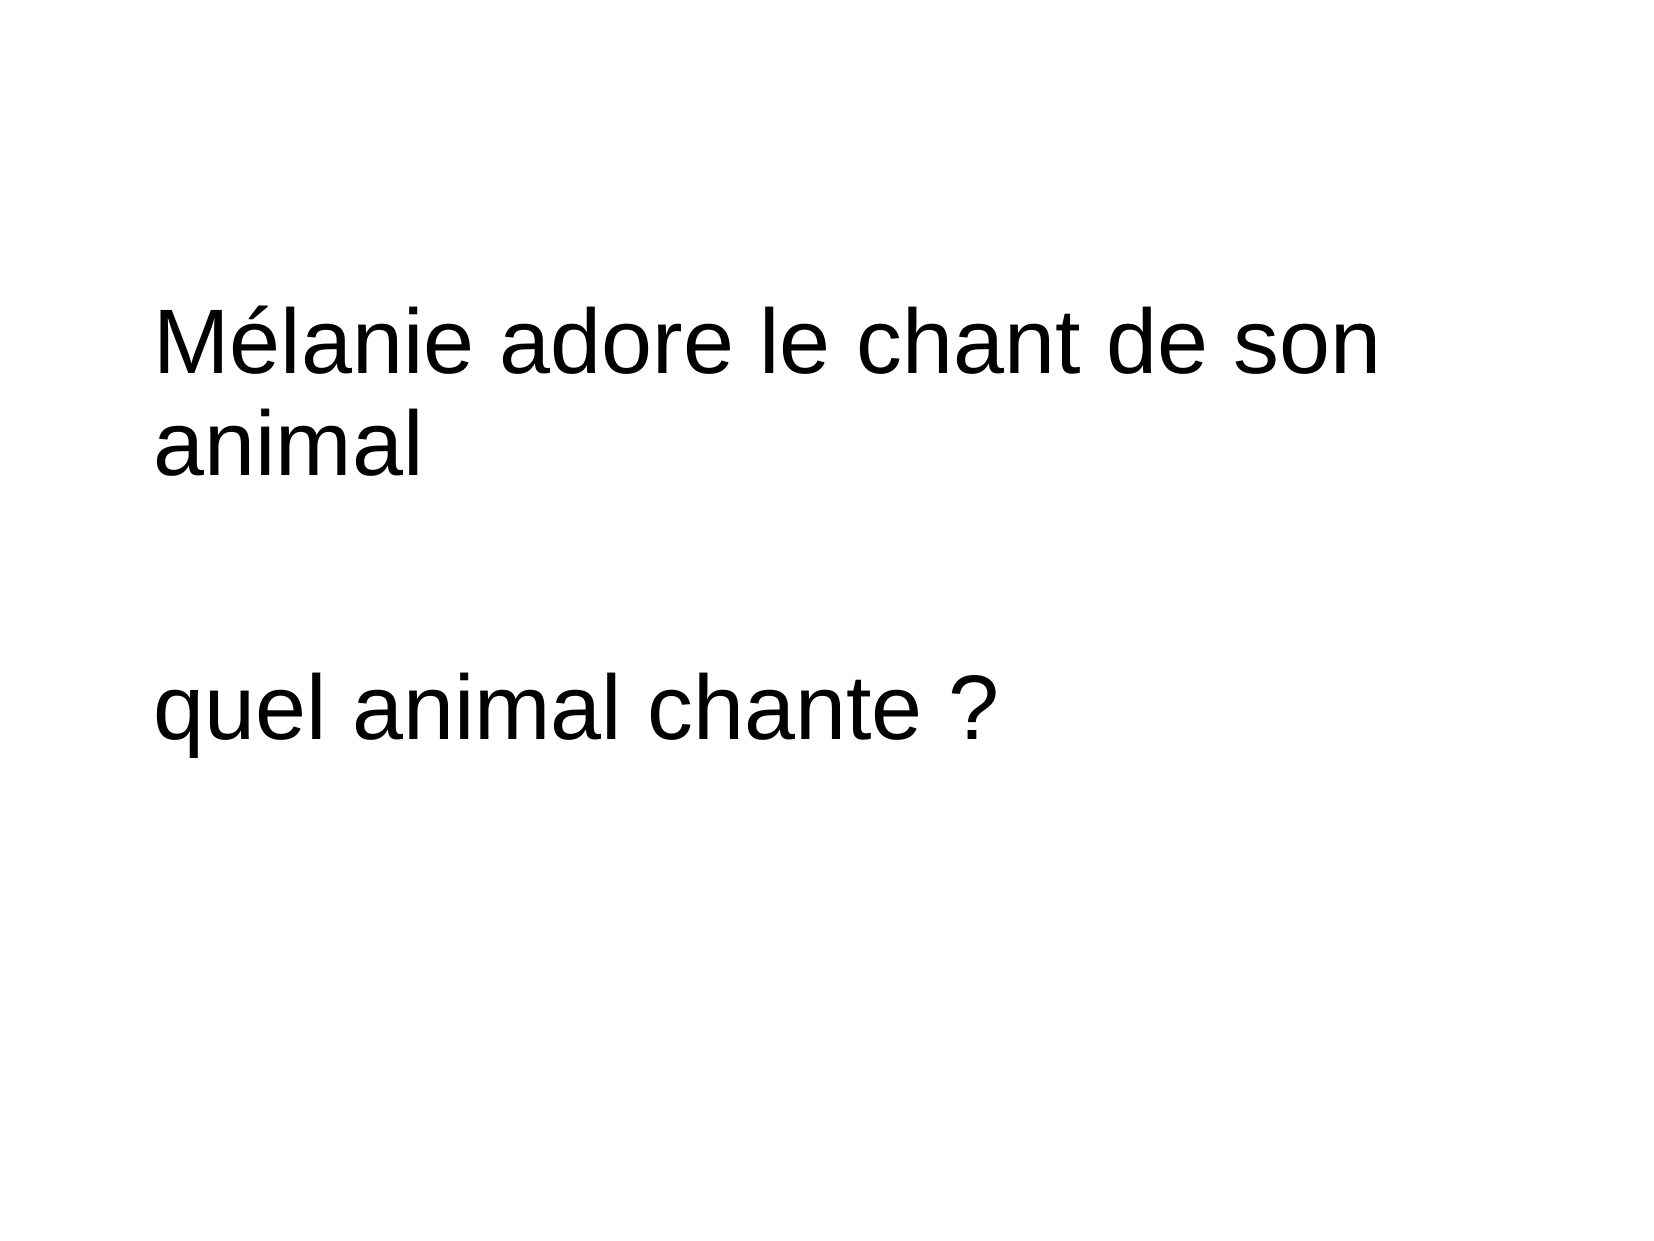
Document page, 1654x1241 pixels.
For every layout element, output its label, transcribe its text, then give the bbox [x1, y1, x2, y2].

list Mélanie adore le chant de son animal quel animal chante ? [82, 290, 1571, 1109]
